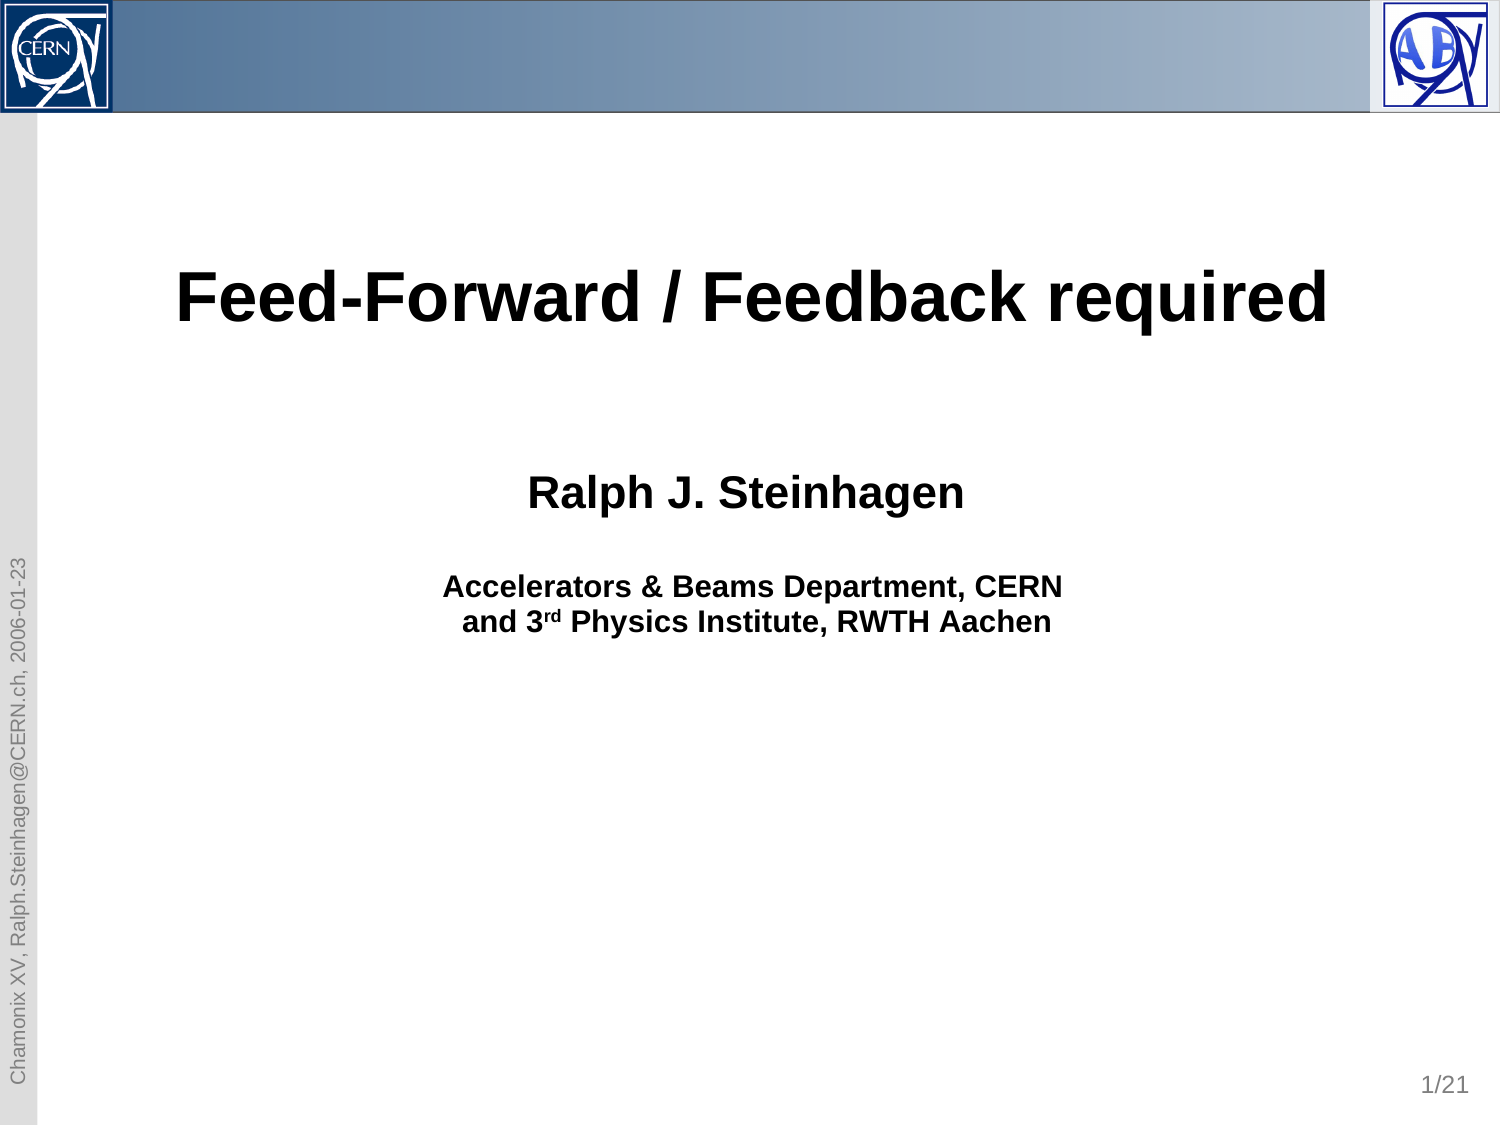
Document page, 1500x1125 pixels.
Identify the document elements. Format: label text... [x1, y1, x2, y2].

picture [1382, 1, 1489, 108]
picture [0, 0, 113, 113]
title Feed-Forward / Feedback required Ralph J. Steinhagen Accelerators & Beams Department, CERN and 3rd Physics Institute, RWTH Aachen [59, 250, 1447, 718]
